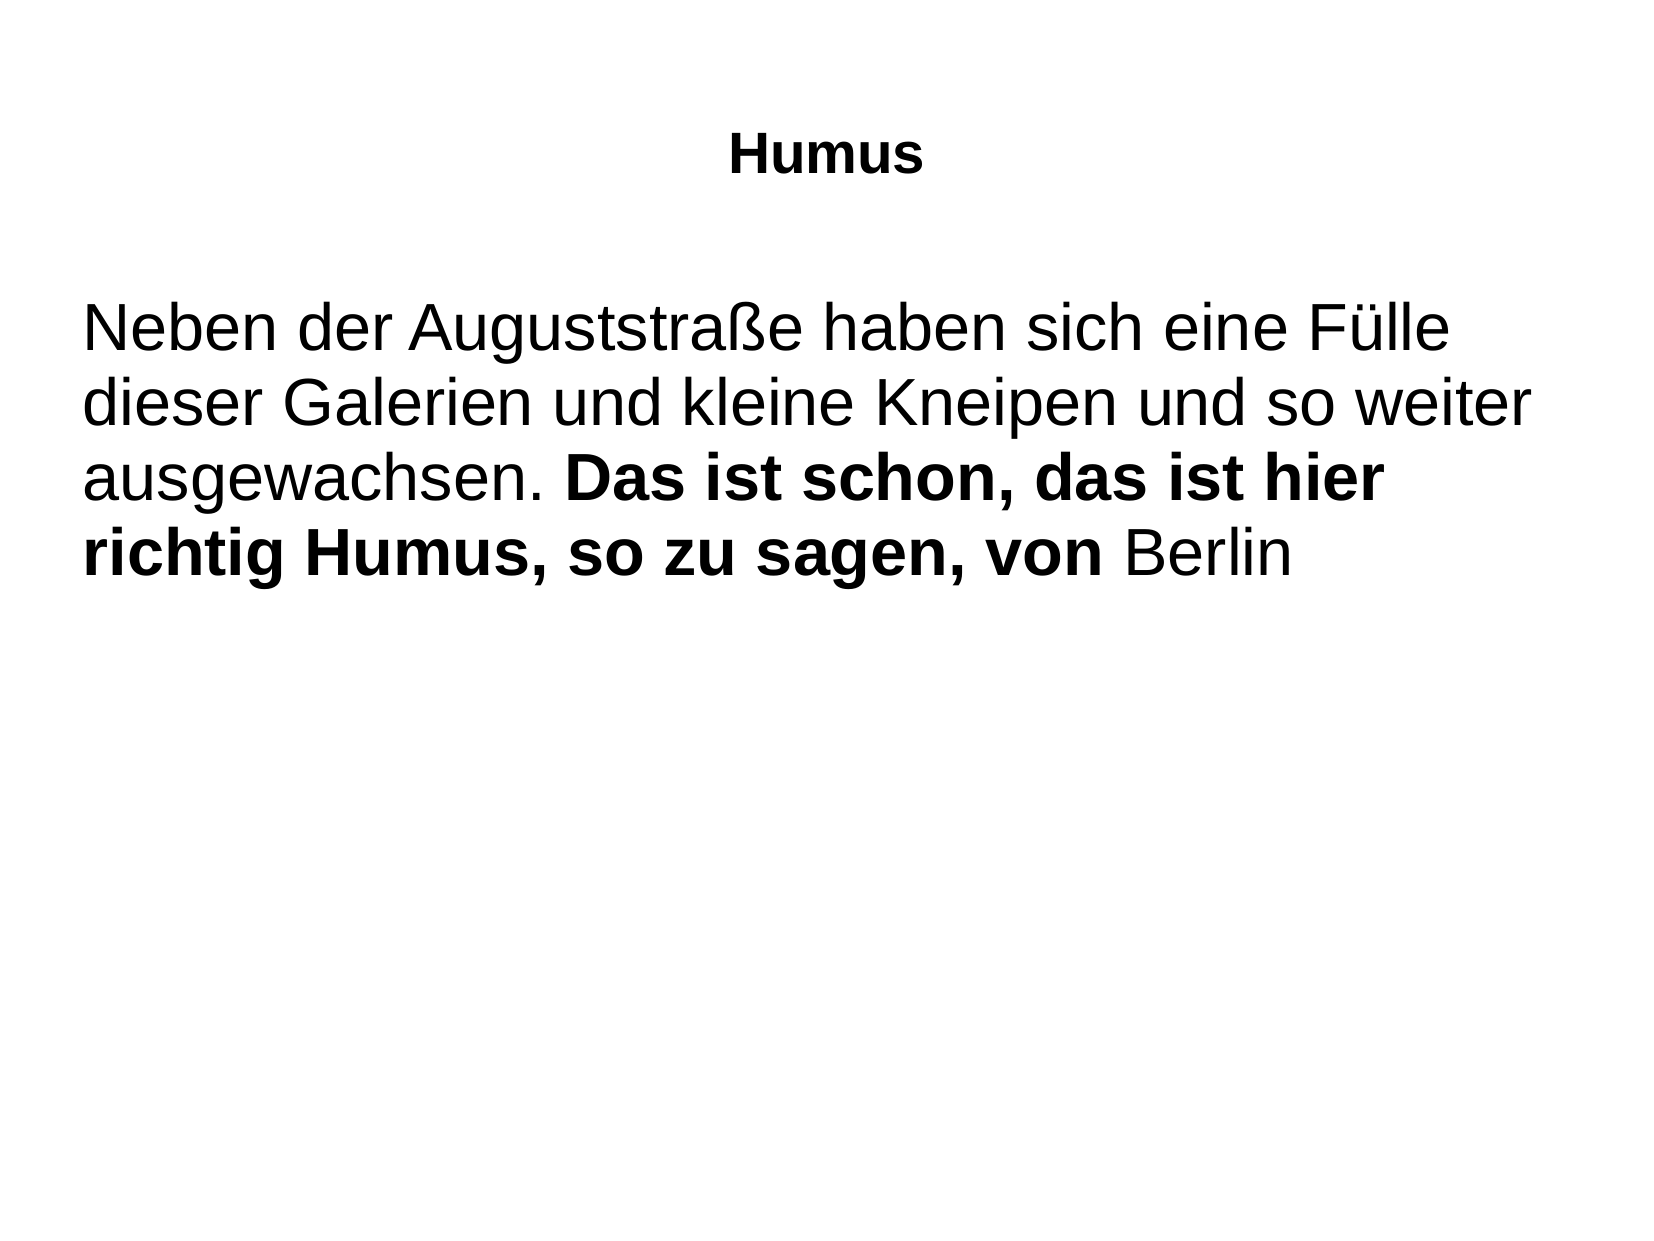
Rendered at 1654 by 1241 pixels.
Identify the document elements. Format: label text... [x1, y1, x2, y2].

title Humus [82, 49, 1571, 257]
list Neben der Auguststraße haben sich eine Fülle dieser Galerien und kleine Kneipen und so weiter ausgewachsen. Das ist schon, das ist hier richtig Humus, so zu sagen, von Berlin [82, 290, 1571, 1010]
